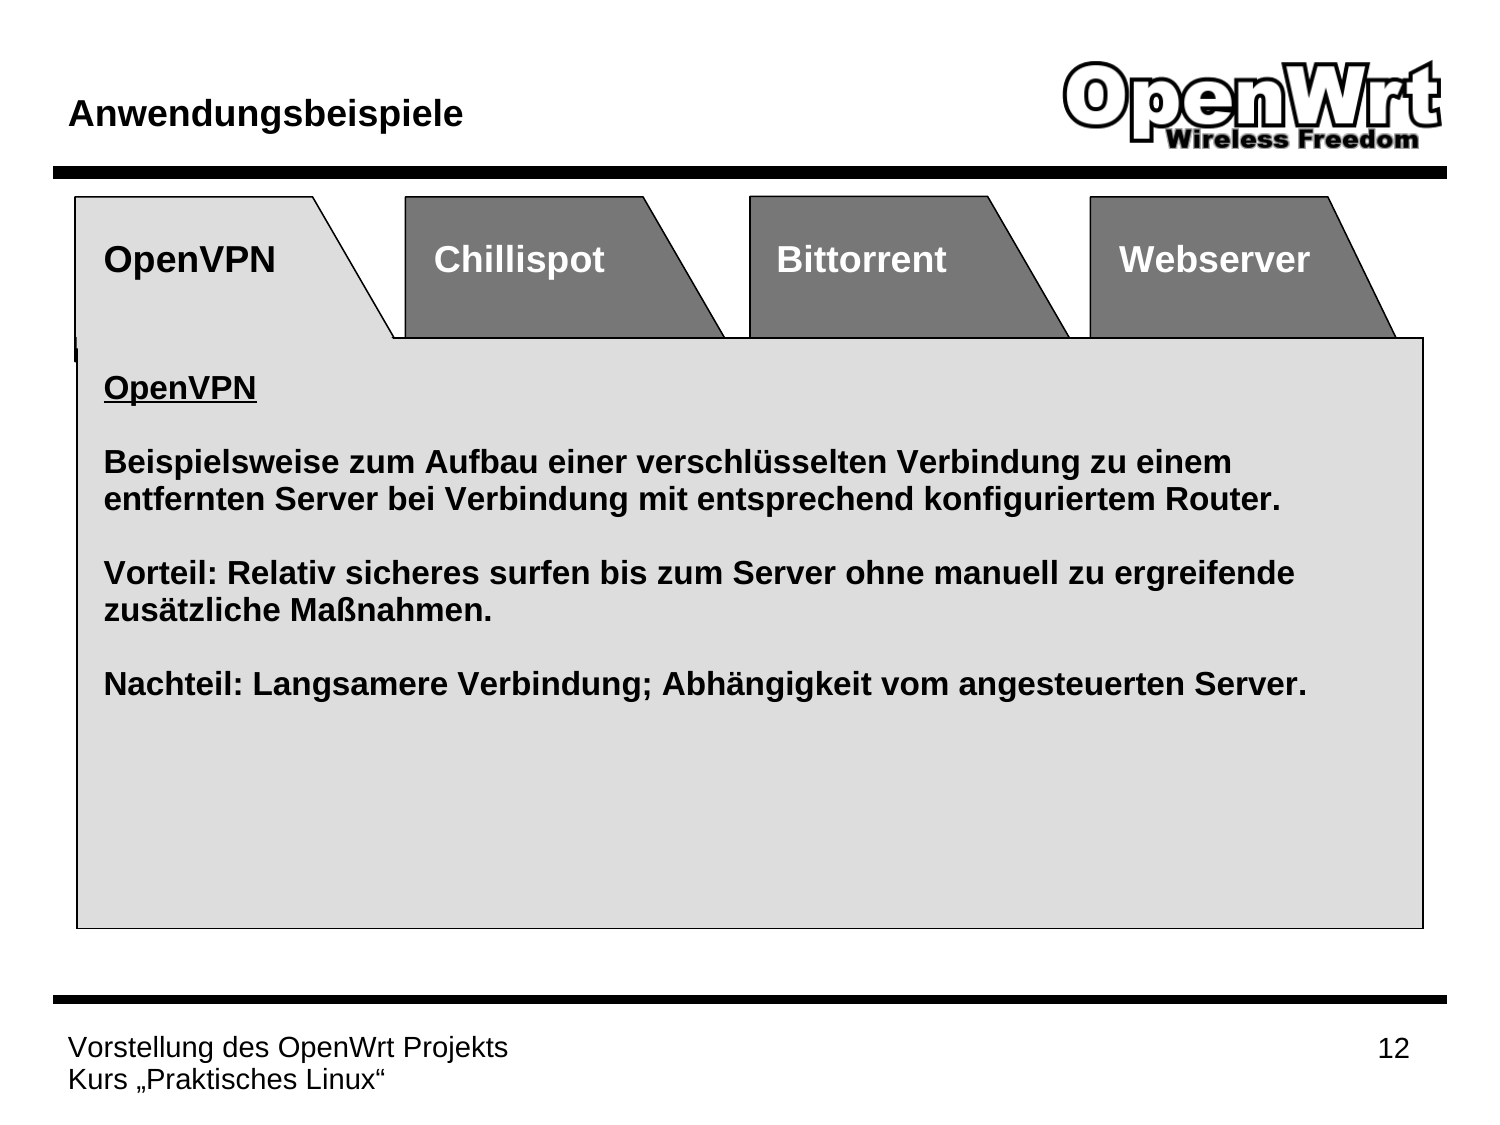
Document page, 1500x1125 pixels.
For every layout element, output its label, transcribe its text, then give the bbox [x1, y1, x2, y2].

text_box Webserver [1104, 230, 1388, 289]
text_box [75, 196, 1424, 929]
text_box Bittorrent [761, 230, 1046, 289]
text_box Chillispot [419, 230, 703, 289]
title Anwendungsbeispiele [53, 53, 870, 173]
text_box OpenVPN Beispielsweise zum Aufbau einer verschlüsselten Verbindung zu einem entfernten Server bei Verbindung mit entsprechend konfiguriertem Router. Vorteil: Relativ sicheres surfen bis zum Server ohne manuell zu ergreifende zusätzliche Maßnahmen. Nachteil: Langsamere Verbindung; Abhängigkeit vom angesteuerten Server. [88, 361, 1330, 769]
picture [1057, 54, 1447, 154]
text_box OpenVPN [88, 230, 373, 289]
